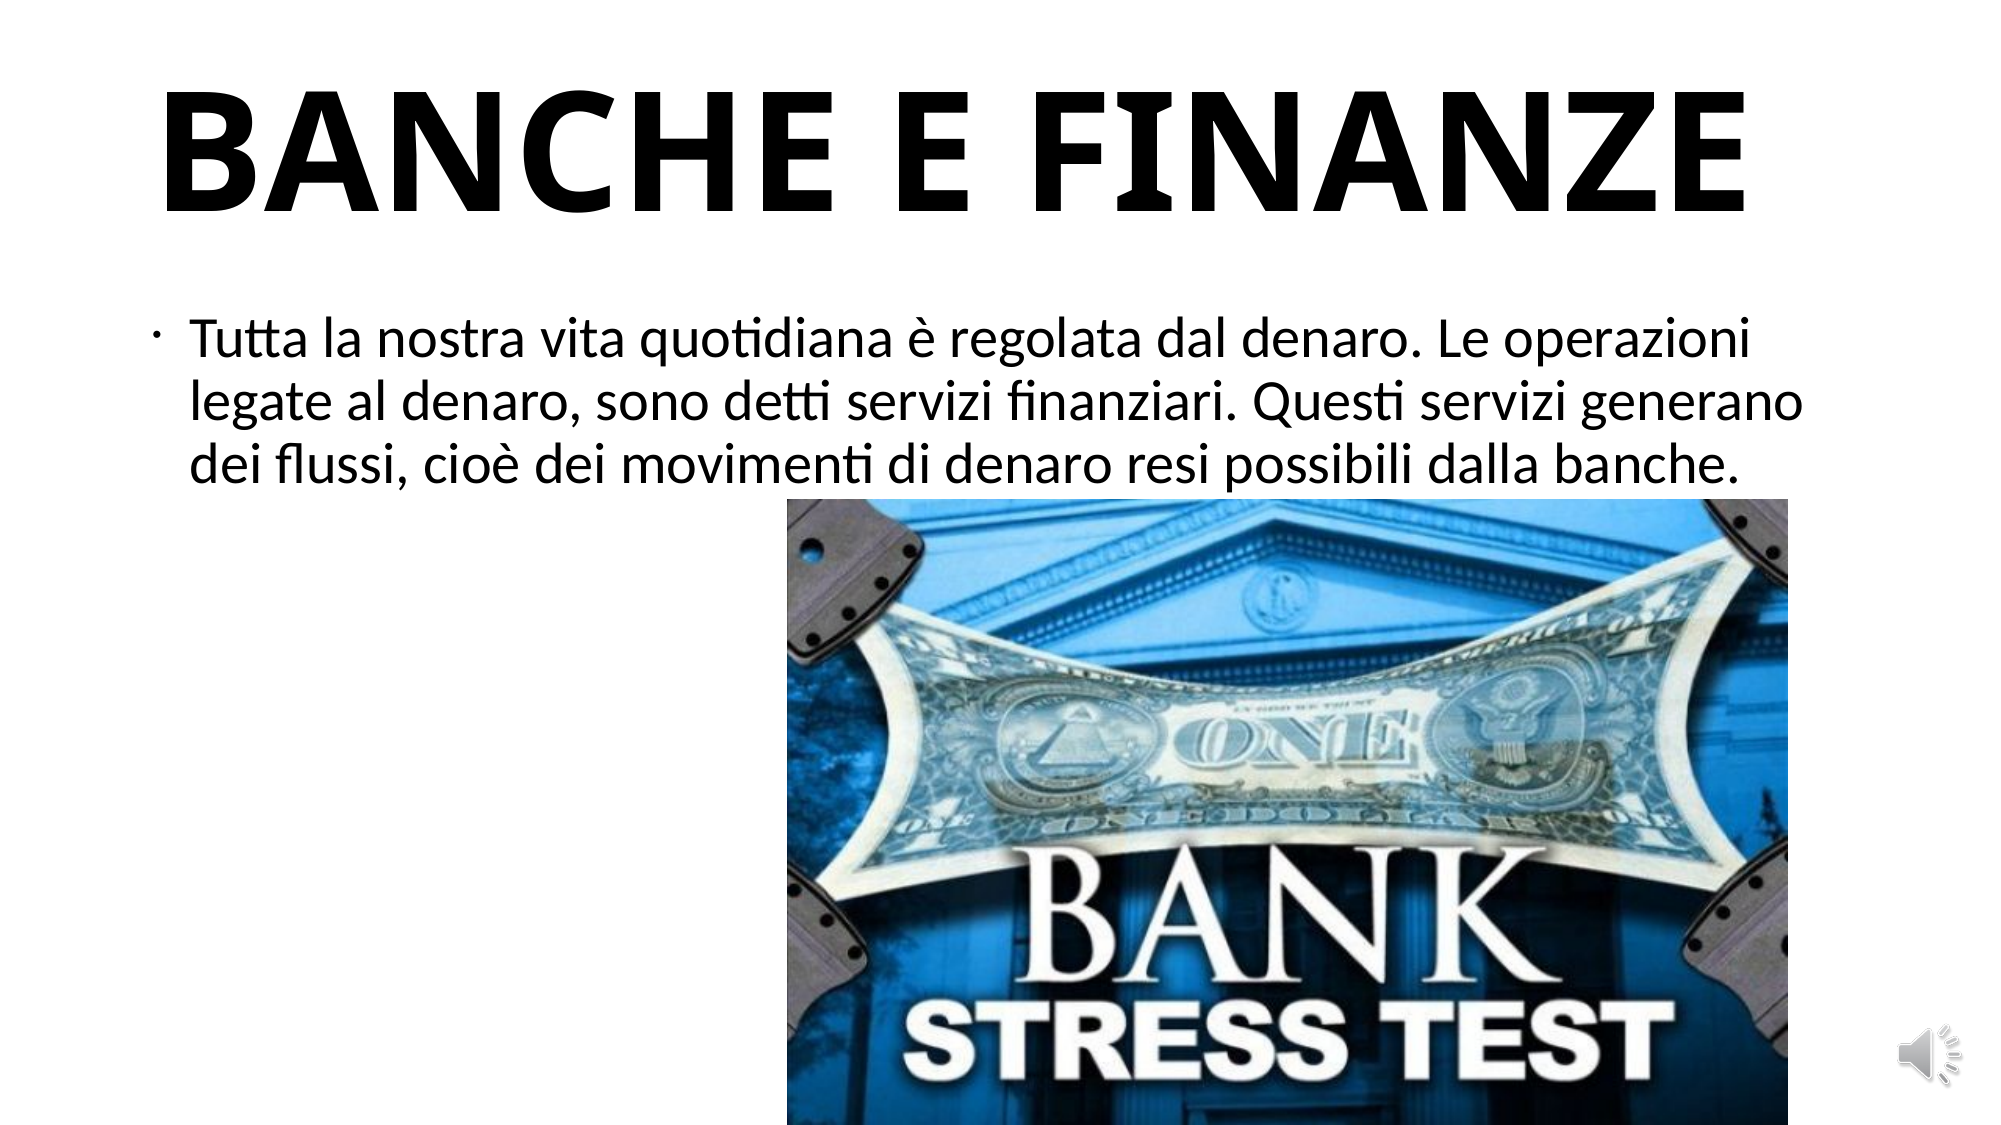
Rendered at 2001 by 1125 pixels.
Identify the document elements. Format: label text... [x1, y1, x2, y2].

title BANCHE E FINANZE [137, 59, 1863, 278]
picture [787, 499, 1788, 1125]
picture [1897, 1022, 1965, 1090]
list Tutta la nostra vita quotidiana è regolata dal denaro. Le operazioni legate al denaro, sono detti servizi finanziari. Questi servizi generano dei flussi, cioè dei movimenti di denaro resi possibili dalla banche. [137, 299, 1863, 1014]
